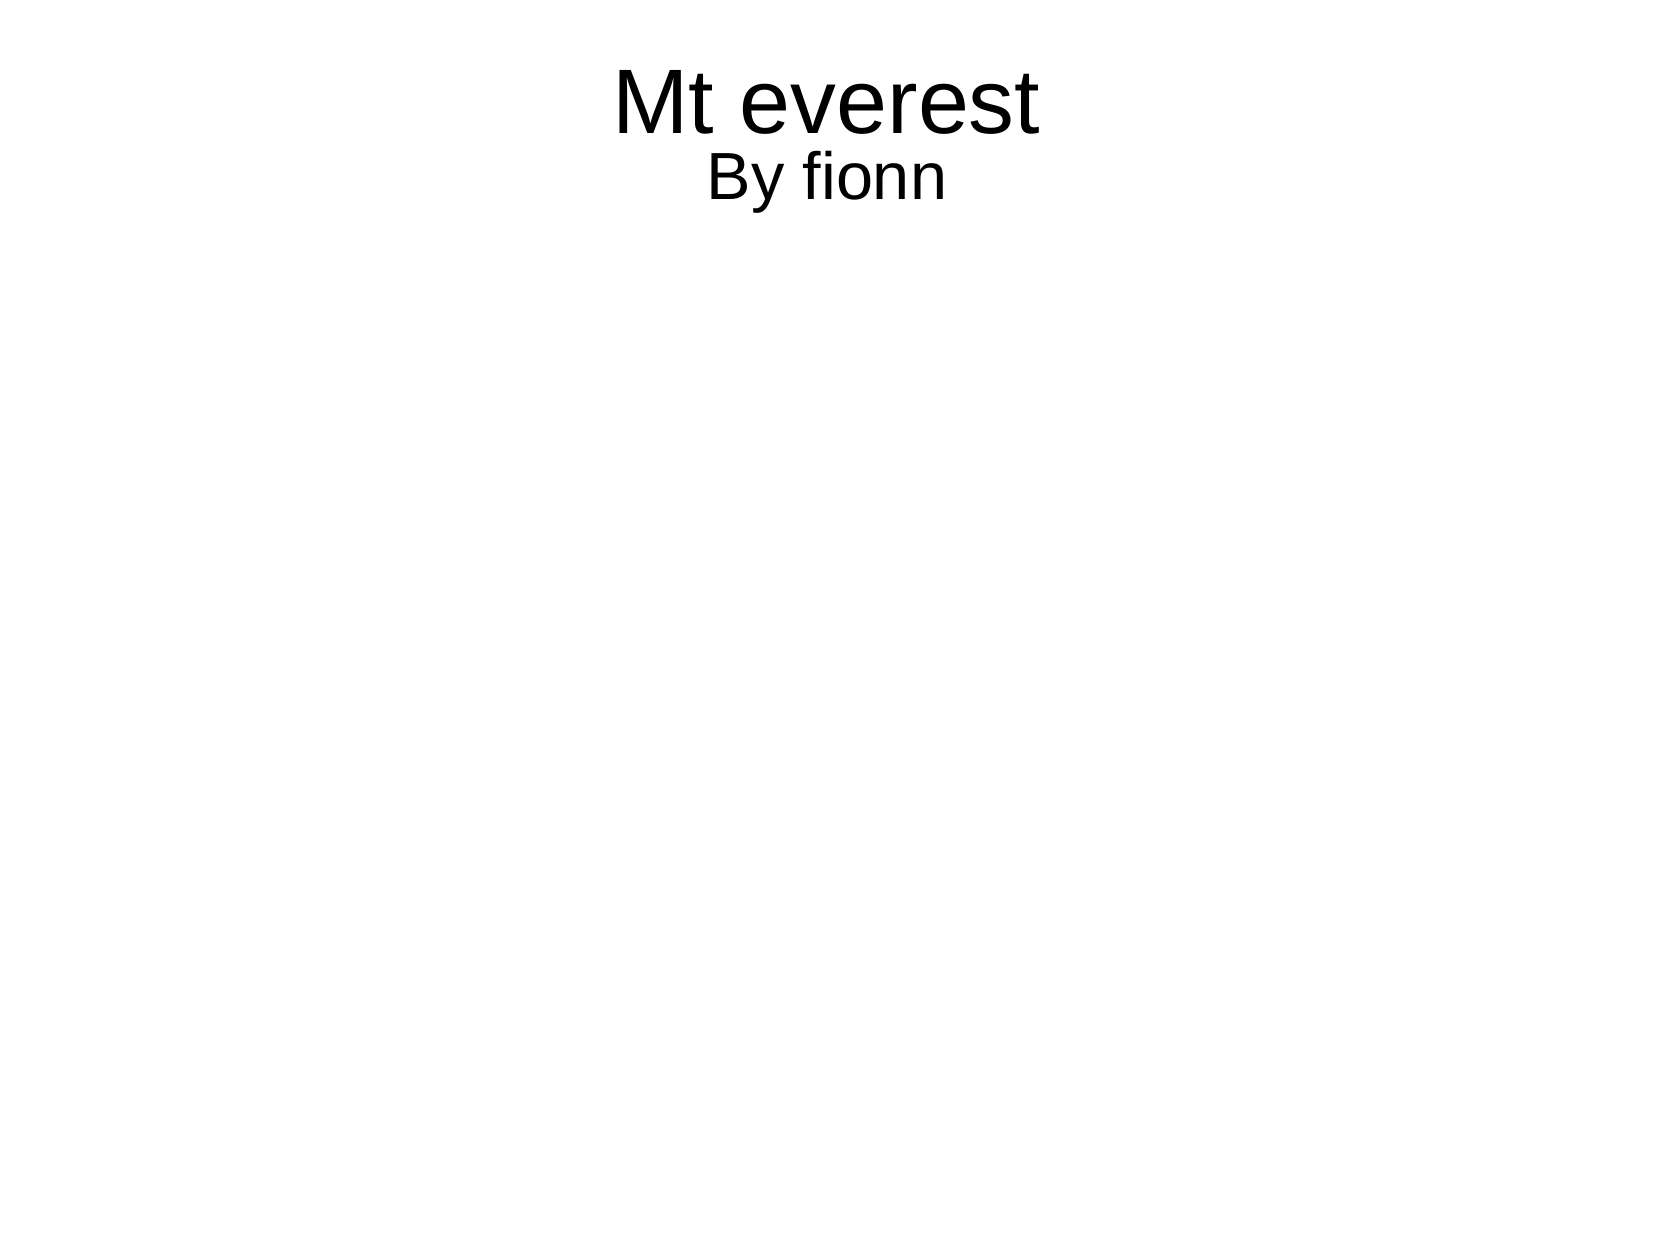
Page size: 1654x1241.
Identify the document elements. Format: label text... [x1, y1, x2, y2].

title Mt everest [82, 49, 1571, 138]
subtitle By fionn [82, 138, 1571, 1241]
